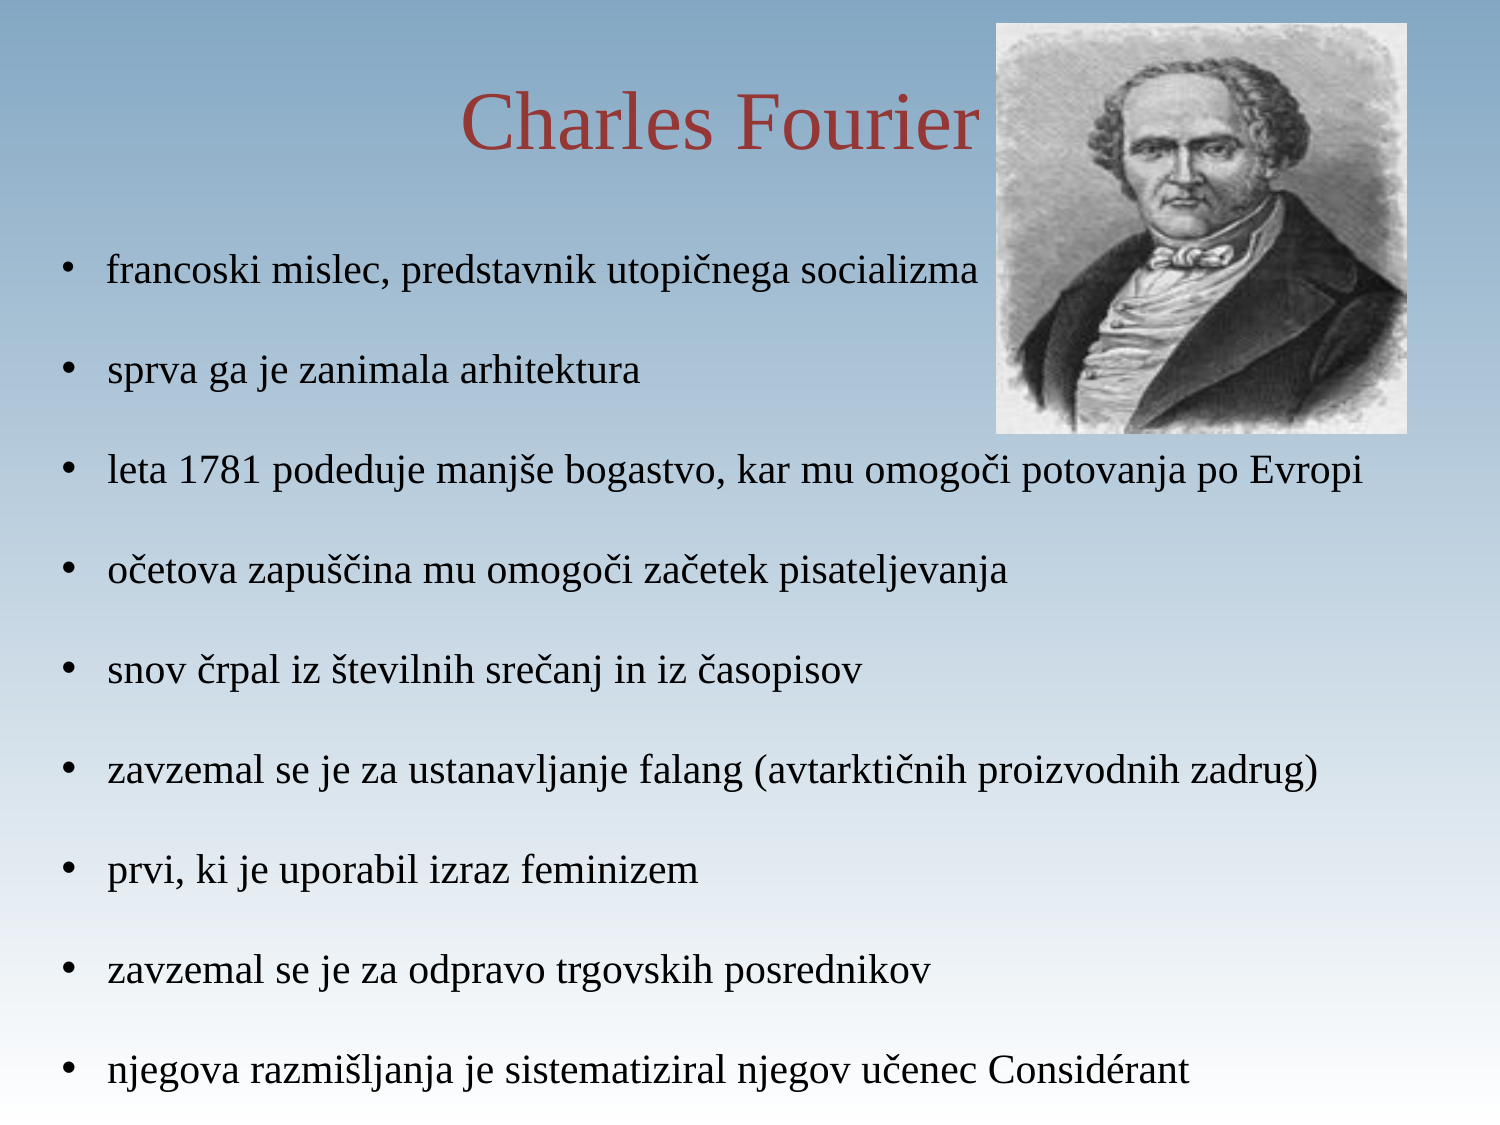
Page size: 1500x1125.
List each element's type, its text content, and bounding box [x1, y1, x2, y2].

text_box Charles Fourier [257, 58, 996, 174]
picture [996, 23, 1407, 434]
text_box francoski mislec, predstavnik utopičnega socializma sprva ga je zanimala arhitektura leta 1781 podeduje manjše bogastvo, kar mu omogoči potovanja po Evropi očetova zapuščina mu omogoči začetek pisateljevanja snov črpal iz številnih srečanj in iz časopisov zavzemal se je za ustanavljanje falang (avtarktičnih proizvodnih zadrug) prvi, ki je uporabil izraz feminizem zavzemal se je za odpravo trgovskih posrednikov njegova razmišljanja je sistematiziral njegov učenec Considérant [46, 234, 1454, 1100]
